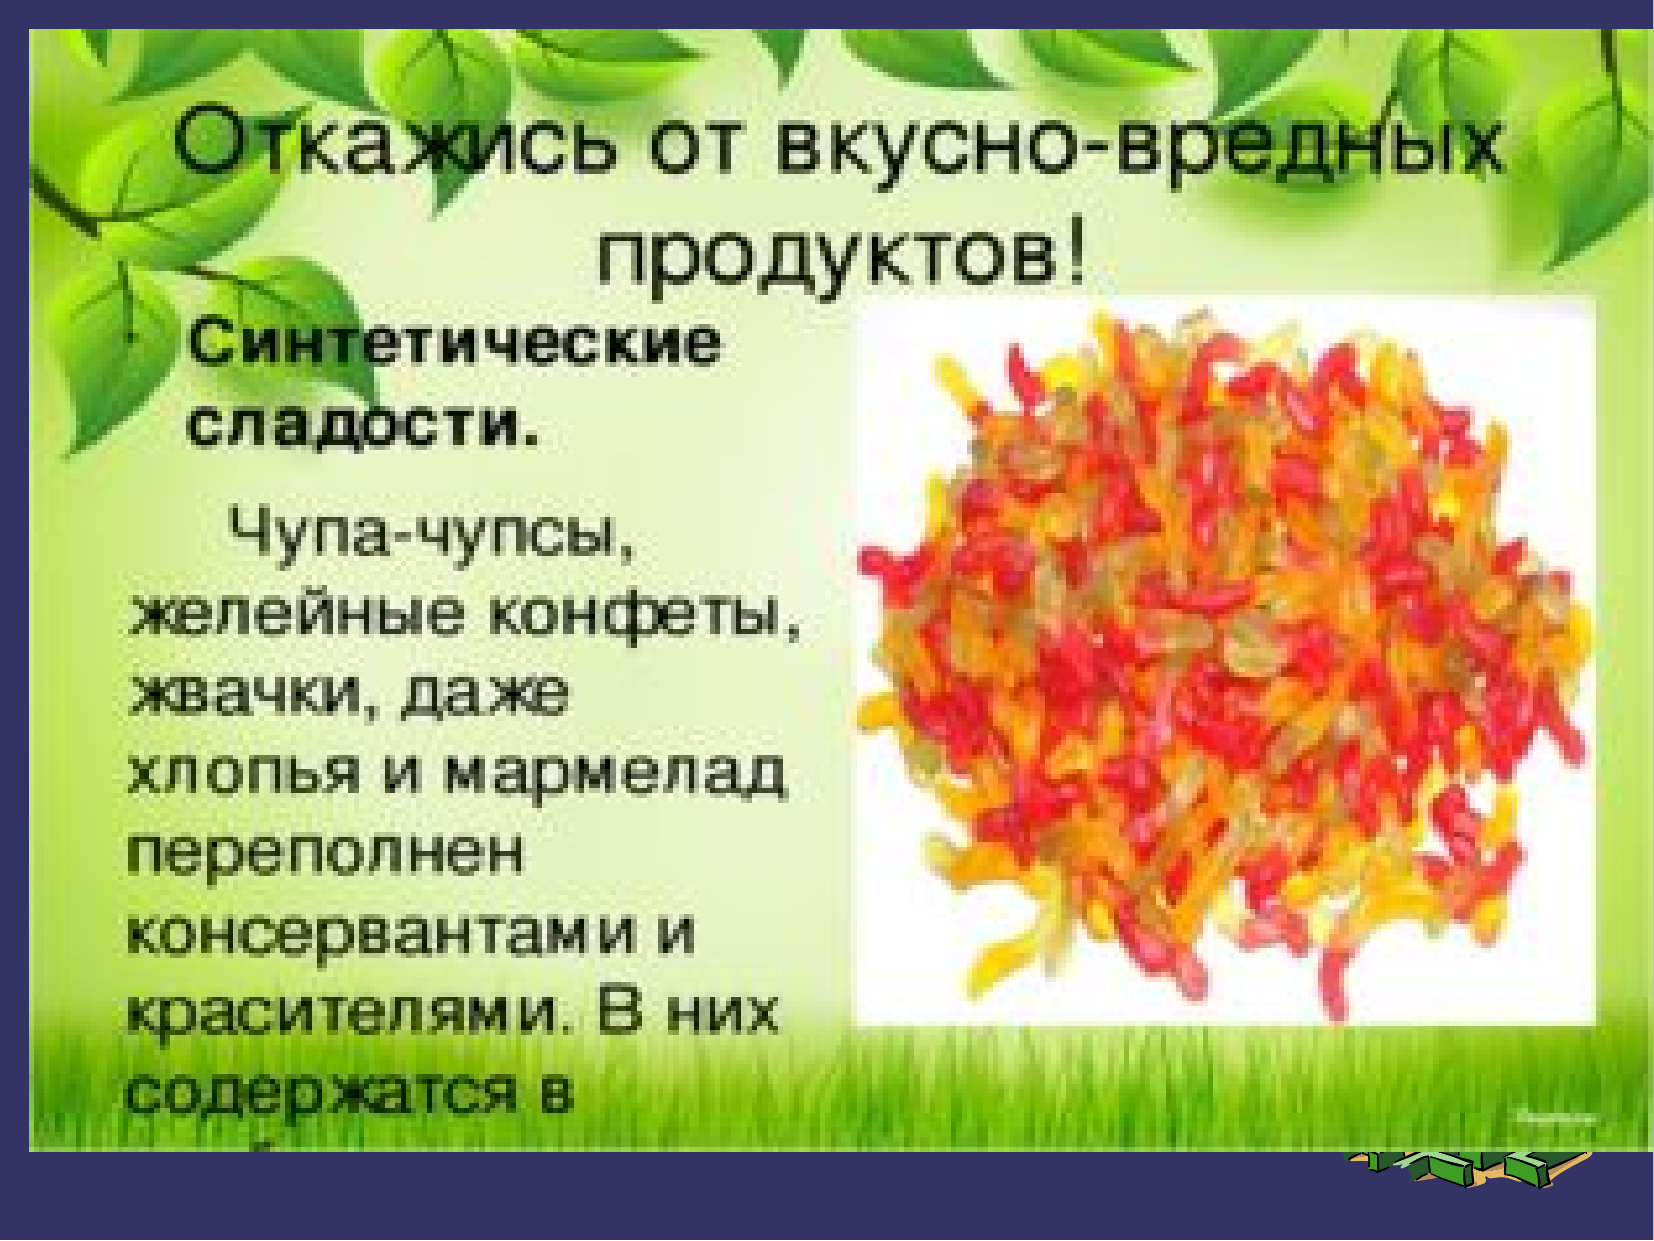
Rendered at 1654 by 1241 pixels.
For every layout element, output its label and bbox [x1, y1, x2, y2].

picture [29, 29, 1654, 1152]
